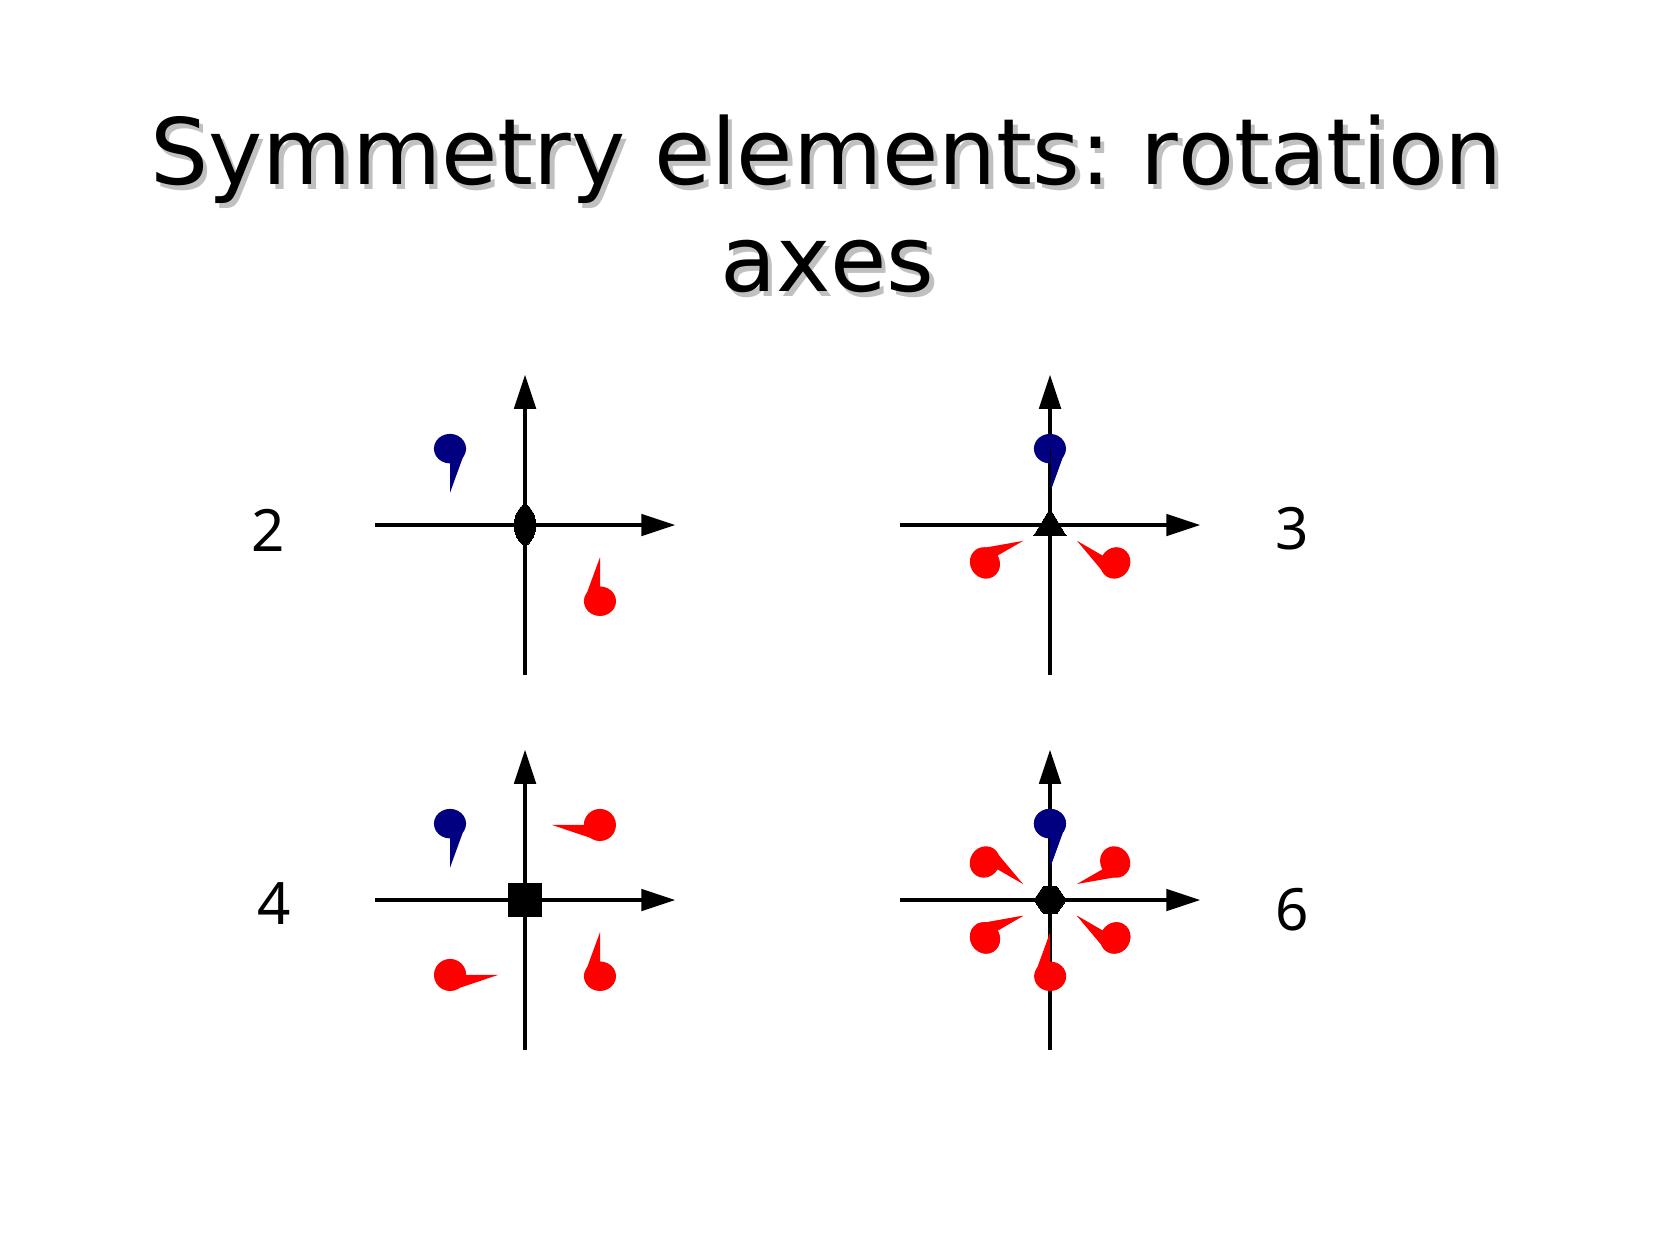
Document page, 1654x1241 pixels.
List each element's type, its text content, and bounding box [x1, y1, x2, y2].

text_box [508, 883, 542, 917]
text_box [1033, 886, 1067, 914]
text_box 2 [251, 489, 295, 567]
text_box [1034, 932, 1067, 992]
text_box [1077, 540, 1131, 579]
text_box [969, 540, 1024, 579]
text_box [969, 915, 1024, 954]
text_box [1077, 915, 1131, 954]
text_box [433, 433, 467, 493]
text_box [1076, 846, 1131, 884]
text_box [583, 932, 617, 992]
text_box [514, 503, 536, 547]
text_box [551, 808, 617, 842]
text_box [433, 808, 467, 868]
text_box 4 [257, 862, 311, 941]
text_box [1033, 808, 1067, 868]
title Symmetry elements: rotation axes [121, 99, 1534, 314]
text_box [433, 958, 499, 992]
text_box [1033, 508, 1067, 536]
text_box [969, 846, 1024, 885]
text_box 3 [1275, 487, 1388, 566]
text_box 6 [1275, 867, 1377, 946]
text_box [583, 557, 617, 617]
text_box [1033, 433, 1067, 493]
